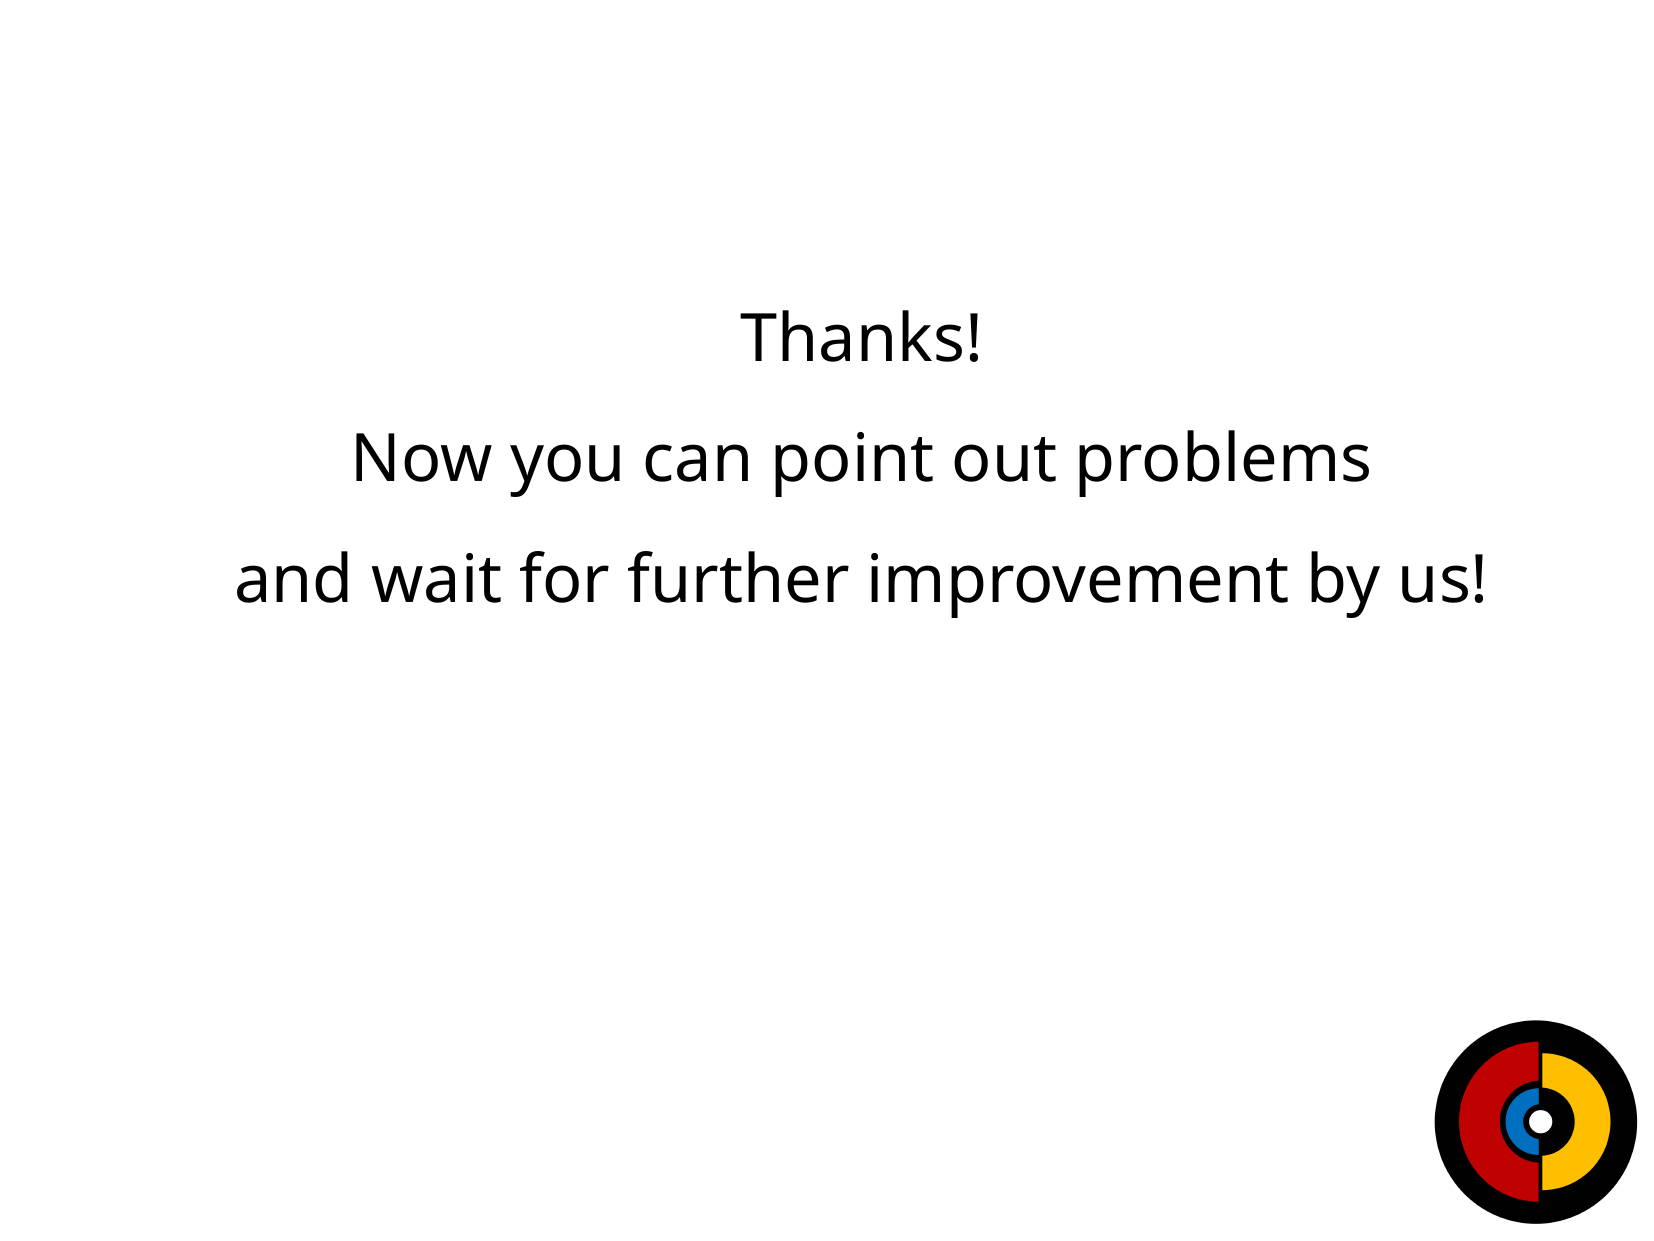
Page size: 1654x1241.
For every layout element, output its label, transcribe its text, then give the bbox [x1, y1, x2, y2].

picture [1429, 1015, 1642, 1229]
list Thanks! Now you can point out problems and wait for further improvement by us! [82, 290, 1571, 1010]
